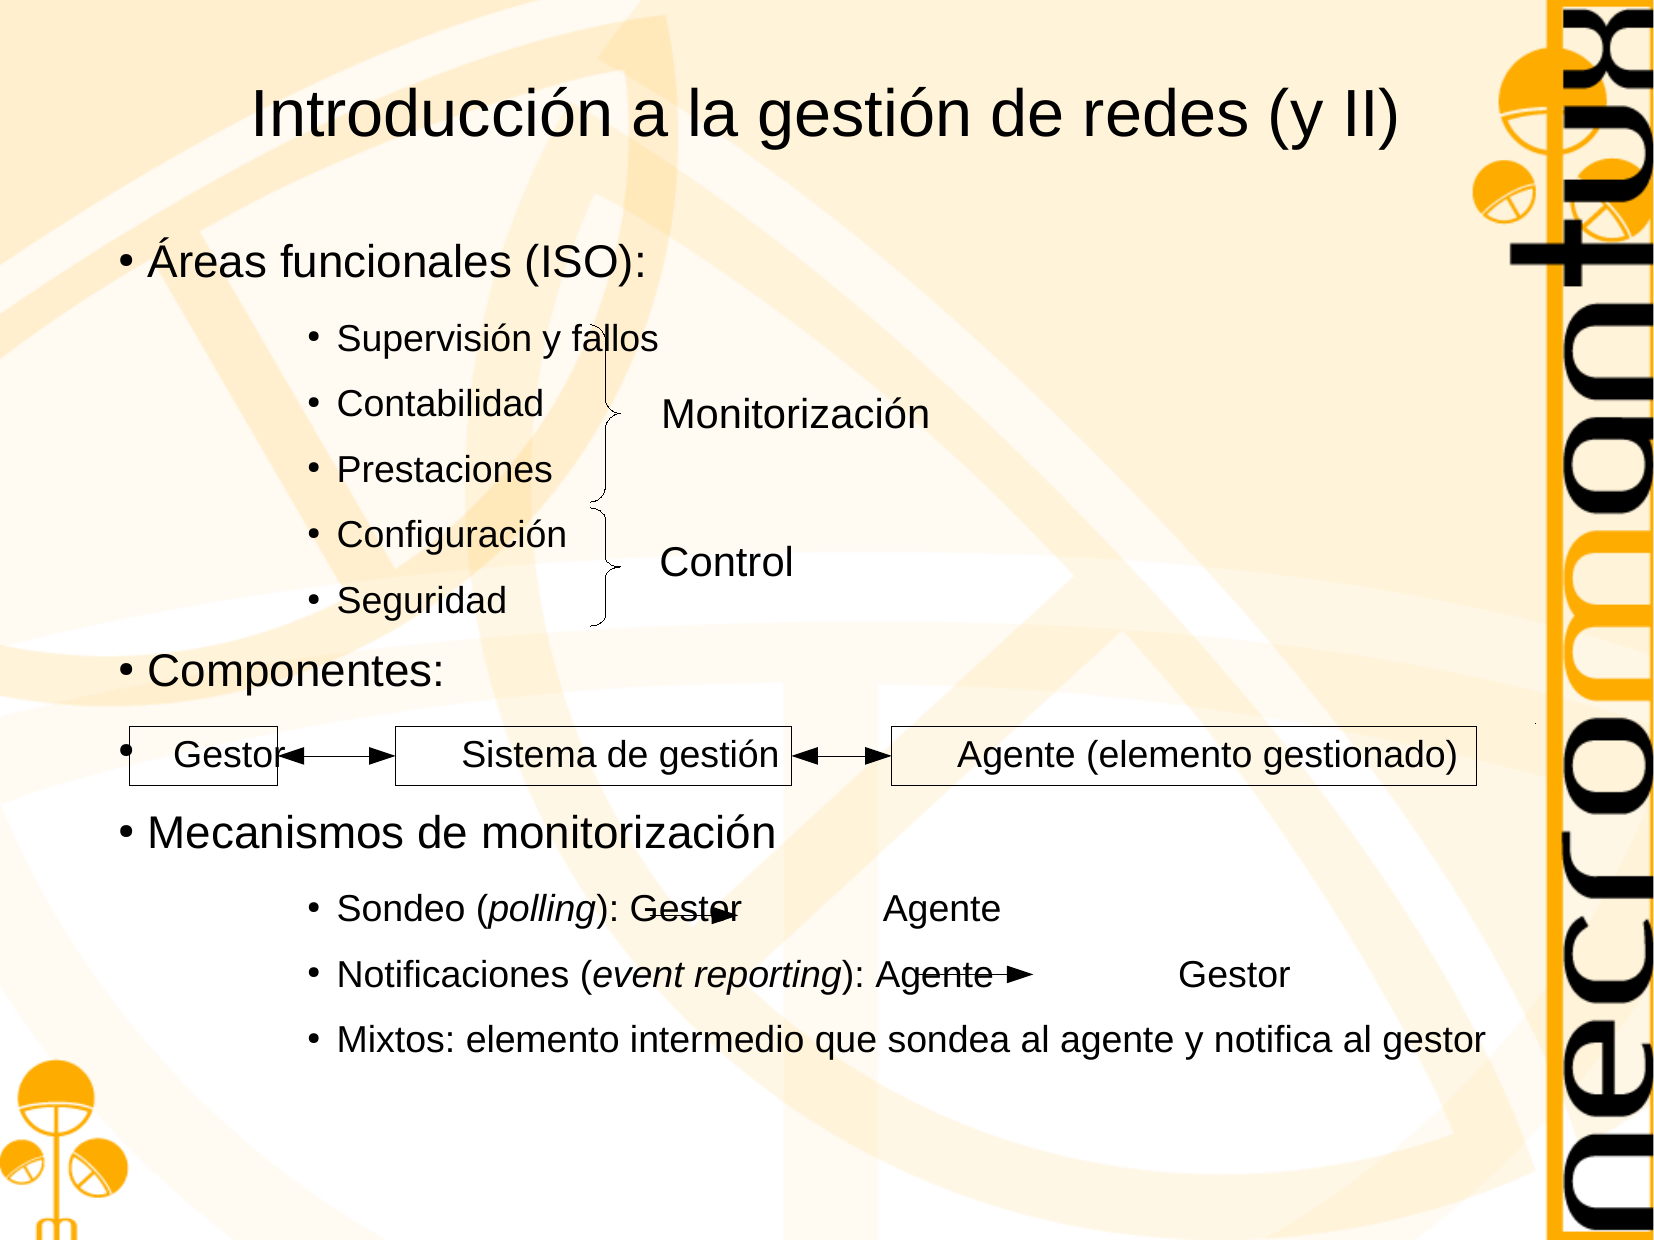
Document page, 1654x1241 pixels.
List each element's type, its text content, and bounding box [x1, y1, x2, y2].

text_box Monitorización [646, 383, 896, 451]
title Introducción a la gestión de redes (y II) [82, 49, 1571, 178]
text_box [1556, 708, 1587, 784]
picture [0, 0, 1654, 1240]
list Áreas funcionales (ISO): Supervisión y fallos Contabilidad Prestaciones Configuración Seguridad Componentes: Gestor Sistema de gestión Agente (elemento gestionado) Mecanismos de monitorización Sondeo (polling): Gestor Agente Notificaciones (event reporting): Agente Gestor Mixtos: elemento intermedio que sondea al agente y notifica al gestor [118, 236, 1536, 1211]
text_box Control [644, 531, 785, 599]
